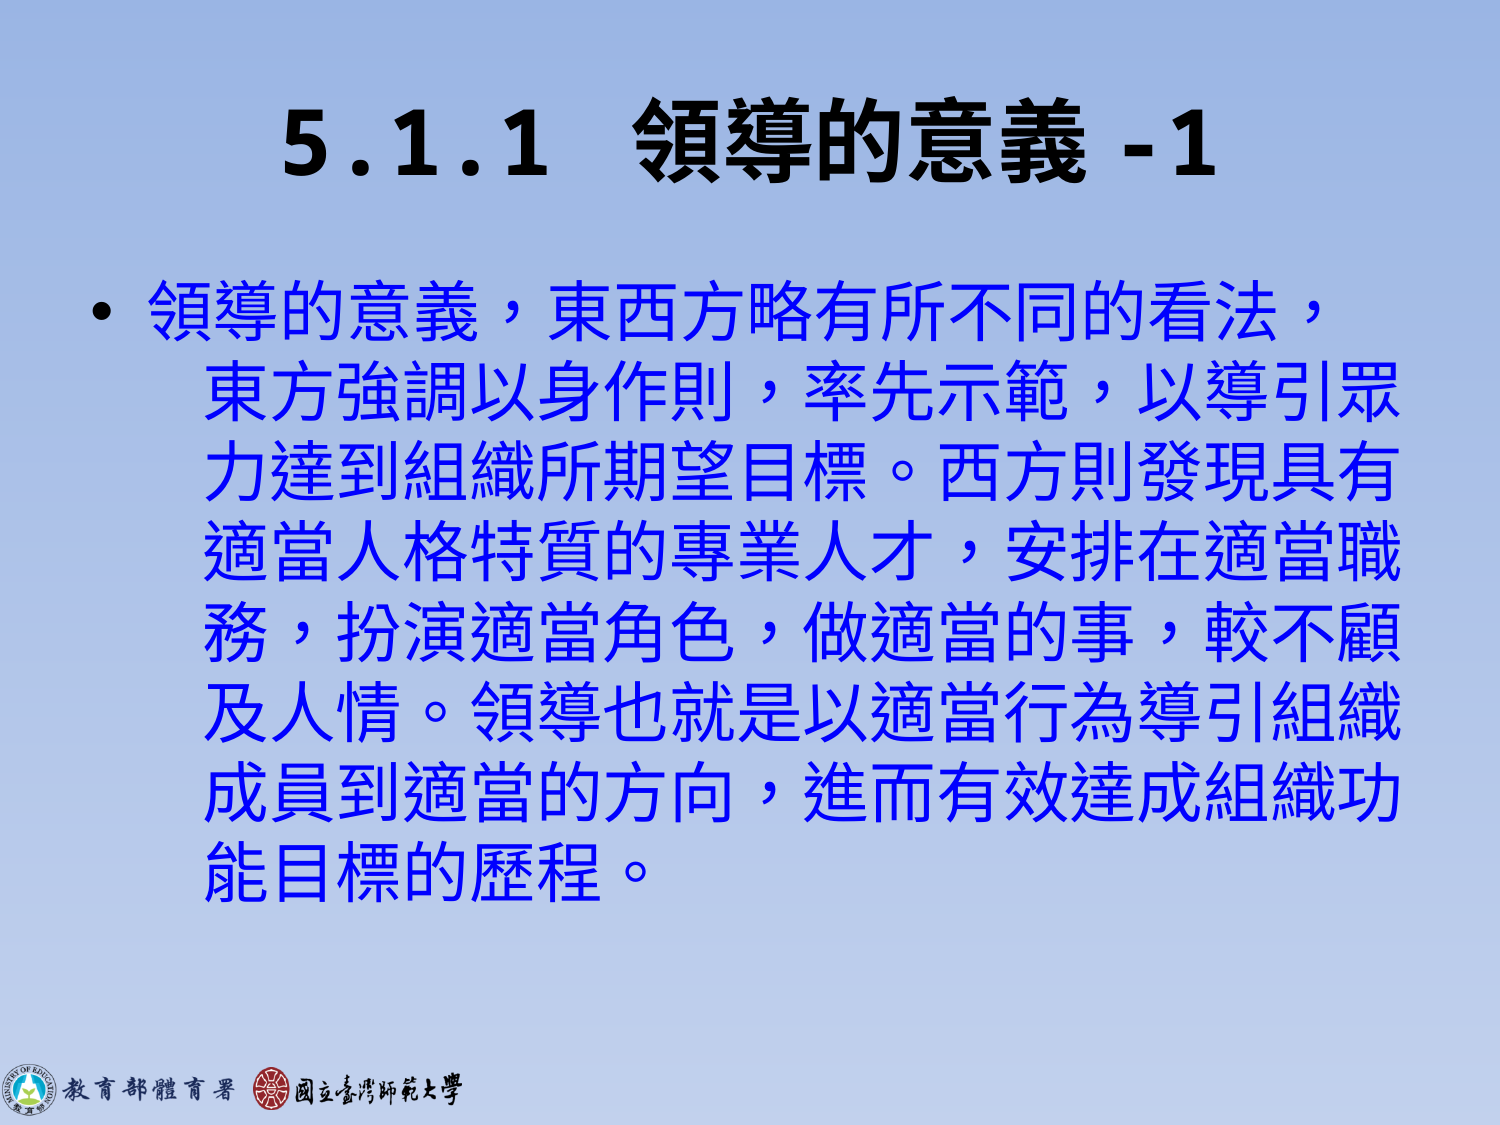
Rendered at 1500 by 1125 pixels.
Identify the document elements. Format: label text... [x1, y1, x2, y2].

title 5.1.1 領導的意義-1 [75, 45, 1426, 233]
list 領導的意義，東西方略有所不同的看法，東方強調以身作則，率先示範，以導引眾力達到組織所期望目標。西方則發現具有適當人格特質的專業人才，安排在適當職務，扮演適當角色，做適當的事，較不顧及人情。領導也就是以適當行為導引組織成員到適當的方向，進而有效達成組織功能目標的歷程。 [75, 262, 1426, 1005]
